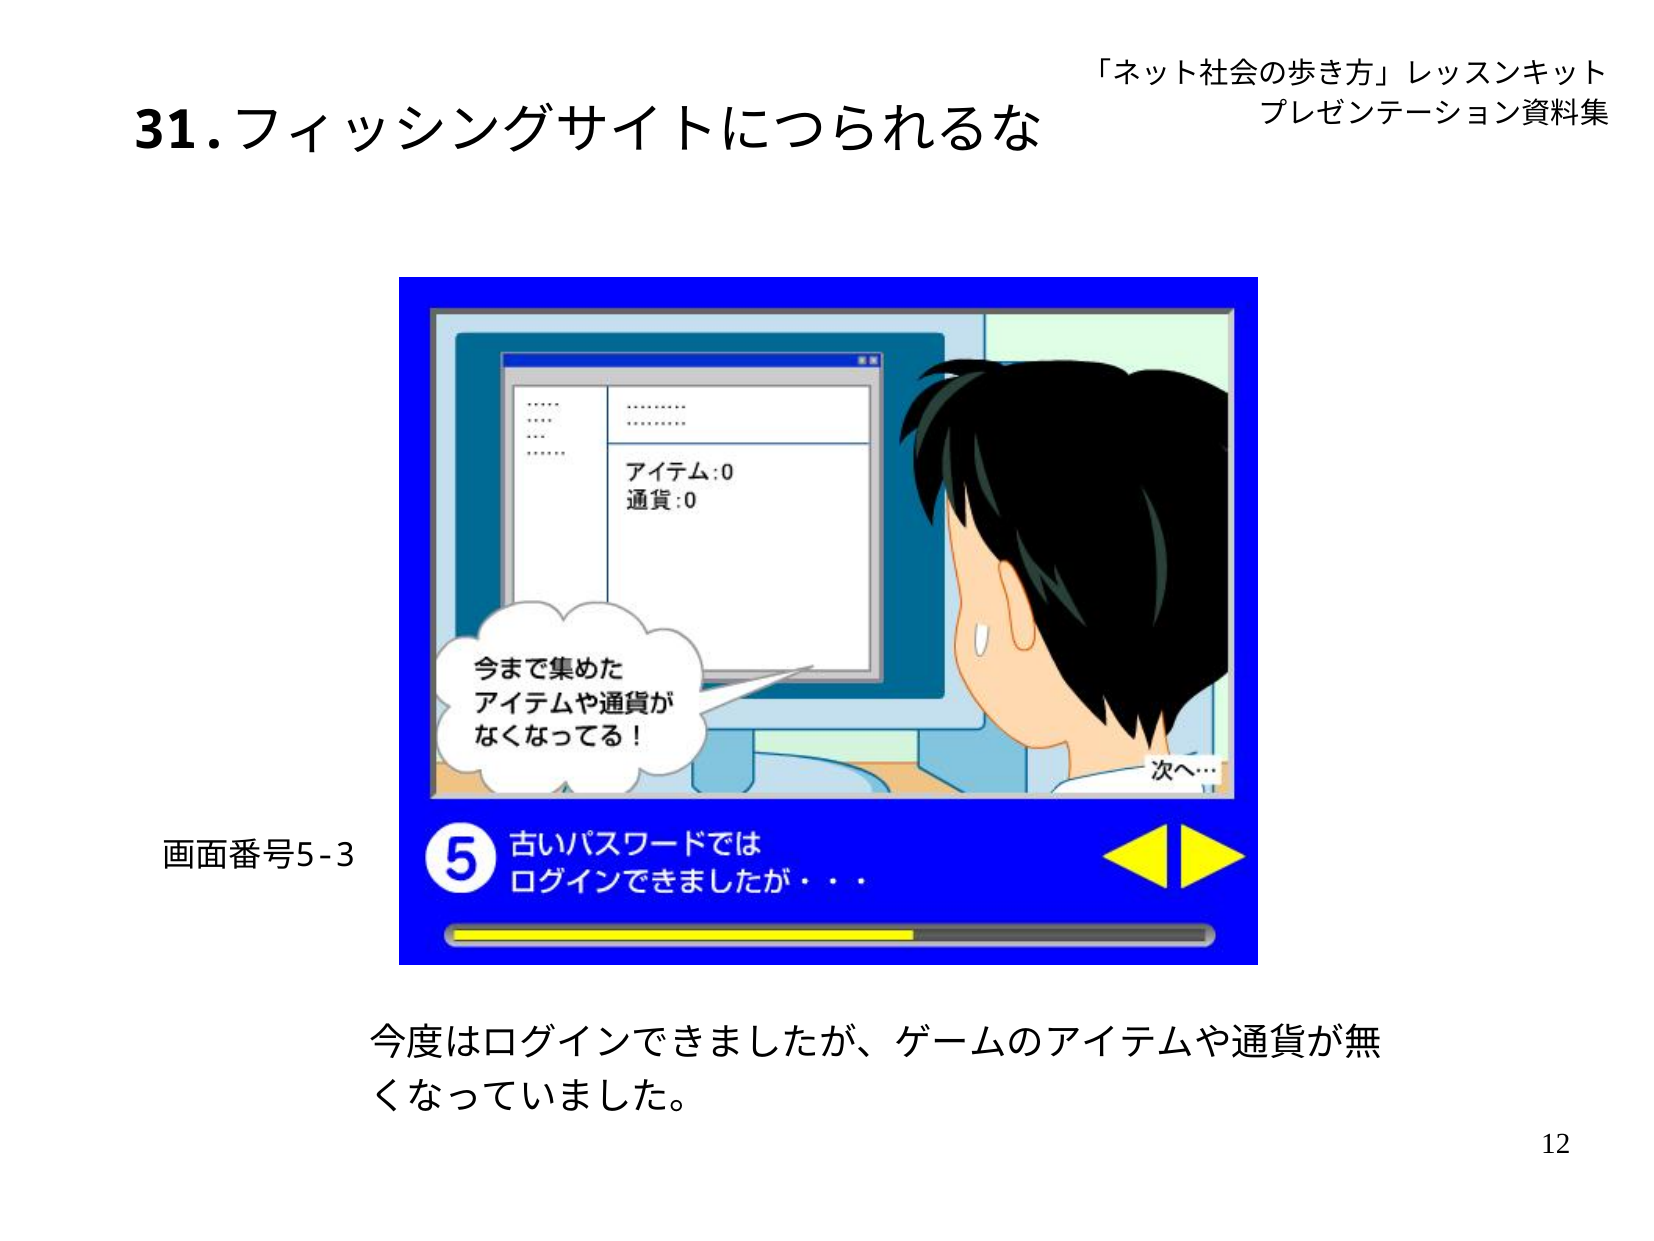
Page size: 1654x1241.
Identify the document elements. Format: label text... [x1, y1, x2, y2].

text_box 31.フィッシングサイトにつられるな [118, 88, 1093, 169]
text_box 今度はログインできましたが、ゲームのアイテムや通貨が無くなっていました。 [354, 1004, 1418, 1128]
picture [399, 277, 1258, 965]
text_box 画面番号5-3 [147, 826, 384, 882]
text_box 「ネット社会の歩き方」レッスンキット プレゼンテーション資料集 [1062, 44, 1625, 139]
